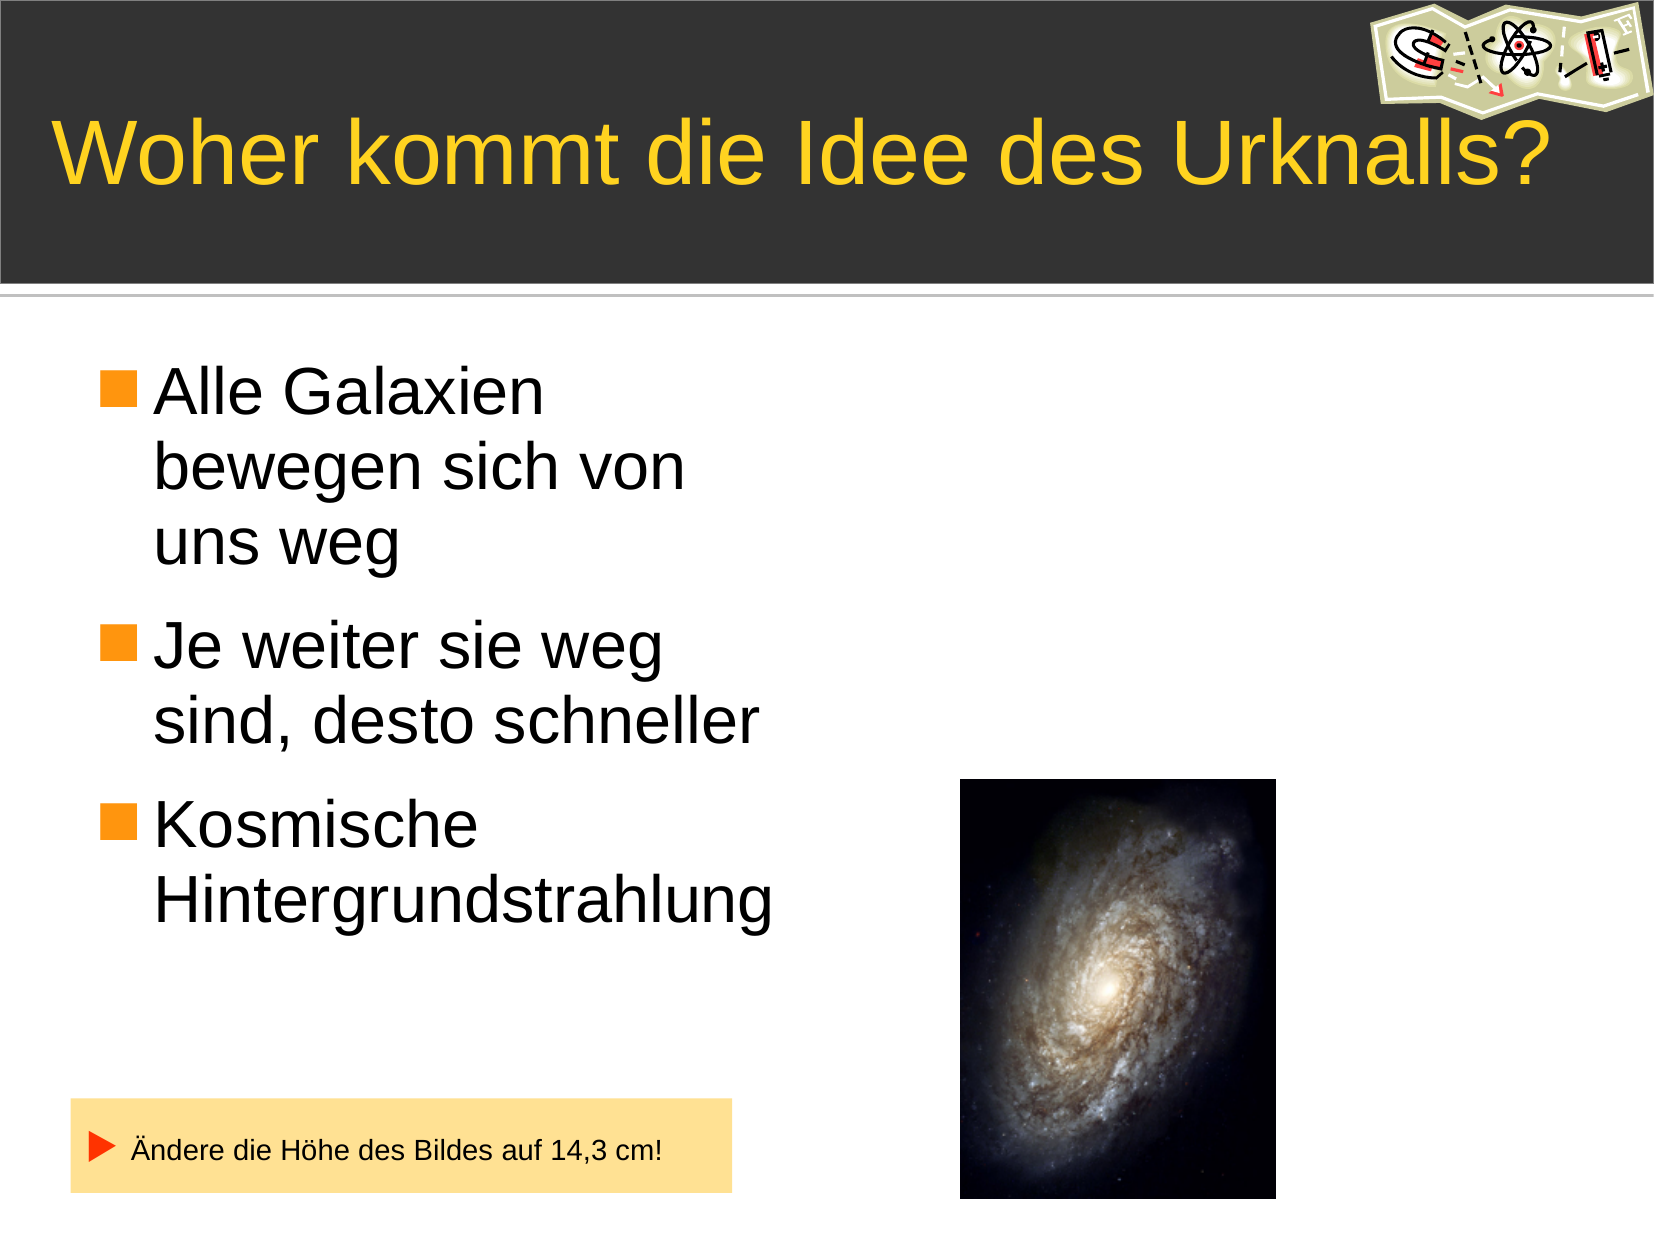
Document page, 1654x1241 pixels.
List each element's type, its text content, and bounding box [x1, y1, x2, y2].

text_box  Ändere die Höhe des Bildes auf 14,3 cm! [70, 1098, 733, 1193]
title Woher kommt die Idee des Urknalls? [35, 49, 1571, 257]
list Alle Galaxien bewegen sich von uns weg Je weiter sie weg sind, desto schneller Kosmische Hintergrundstrahlung [82, 354, 780, 1010]
picture [960, 779, 1276, 1199]
